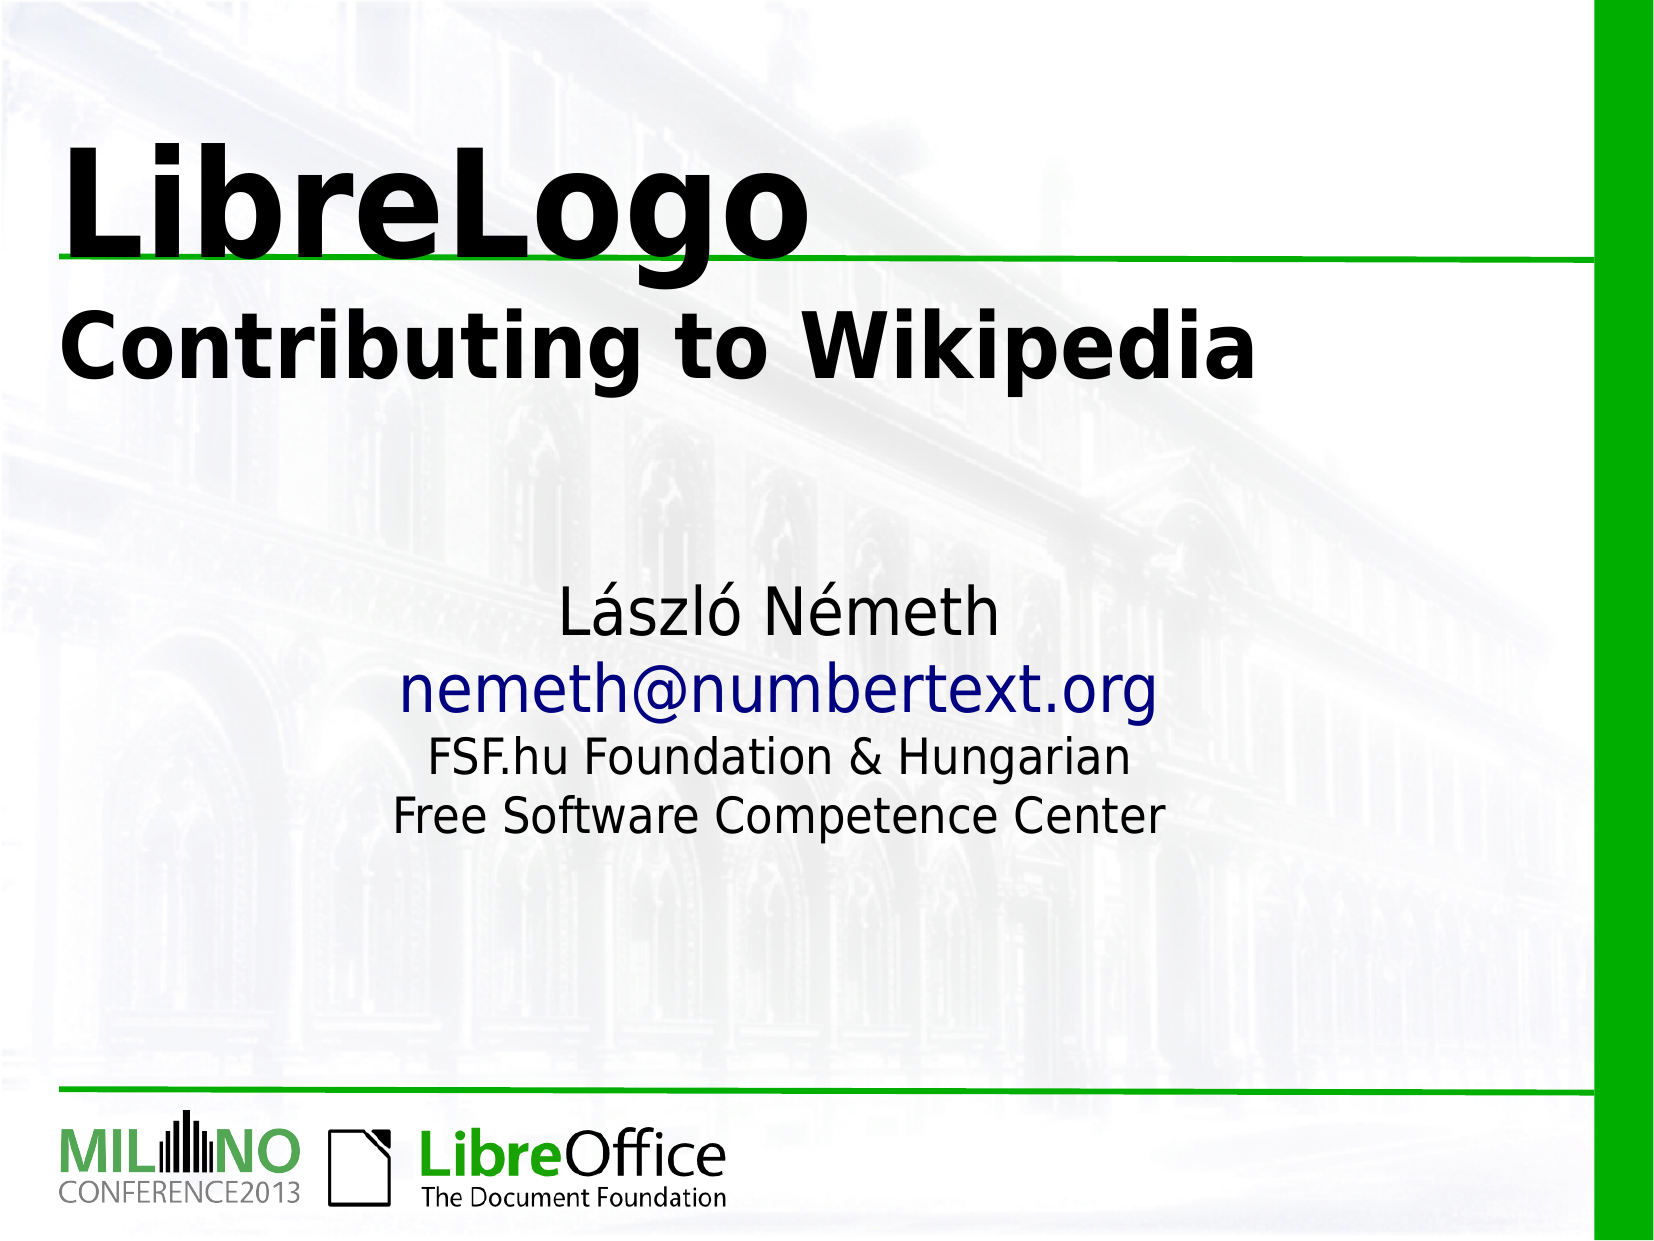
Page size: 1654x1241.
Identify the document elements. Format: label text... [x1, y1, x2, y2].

picture [1, 0, 1594, 1241]
subtitle László Németh nemeth@numbertext.org FSF.hu Foundation & Hungarian Free Software Competence Center [35, 349, 1524, 1069]
title LibreLogo Contributing to Wikipedia [59, 118, 1548, 401]
